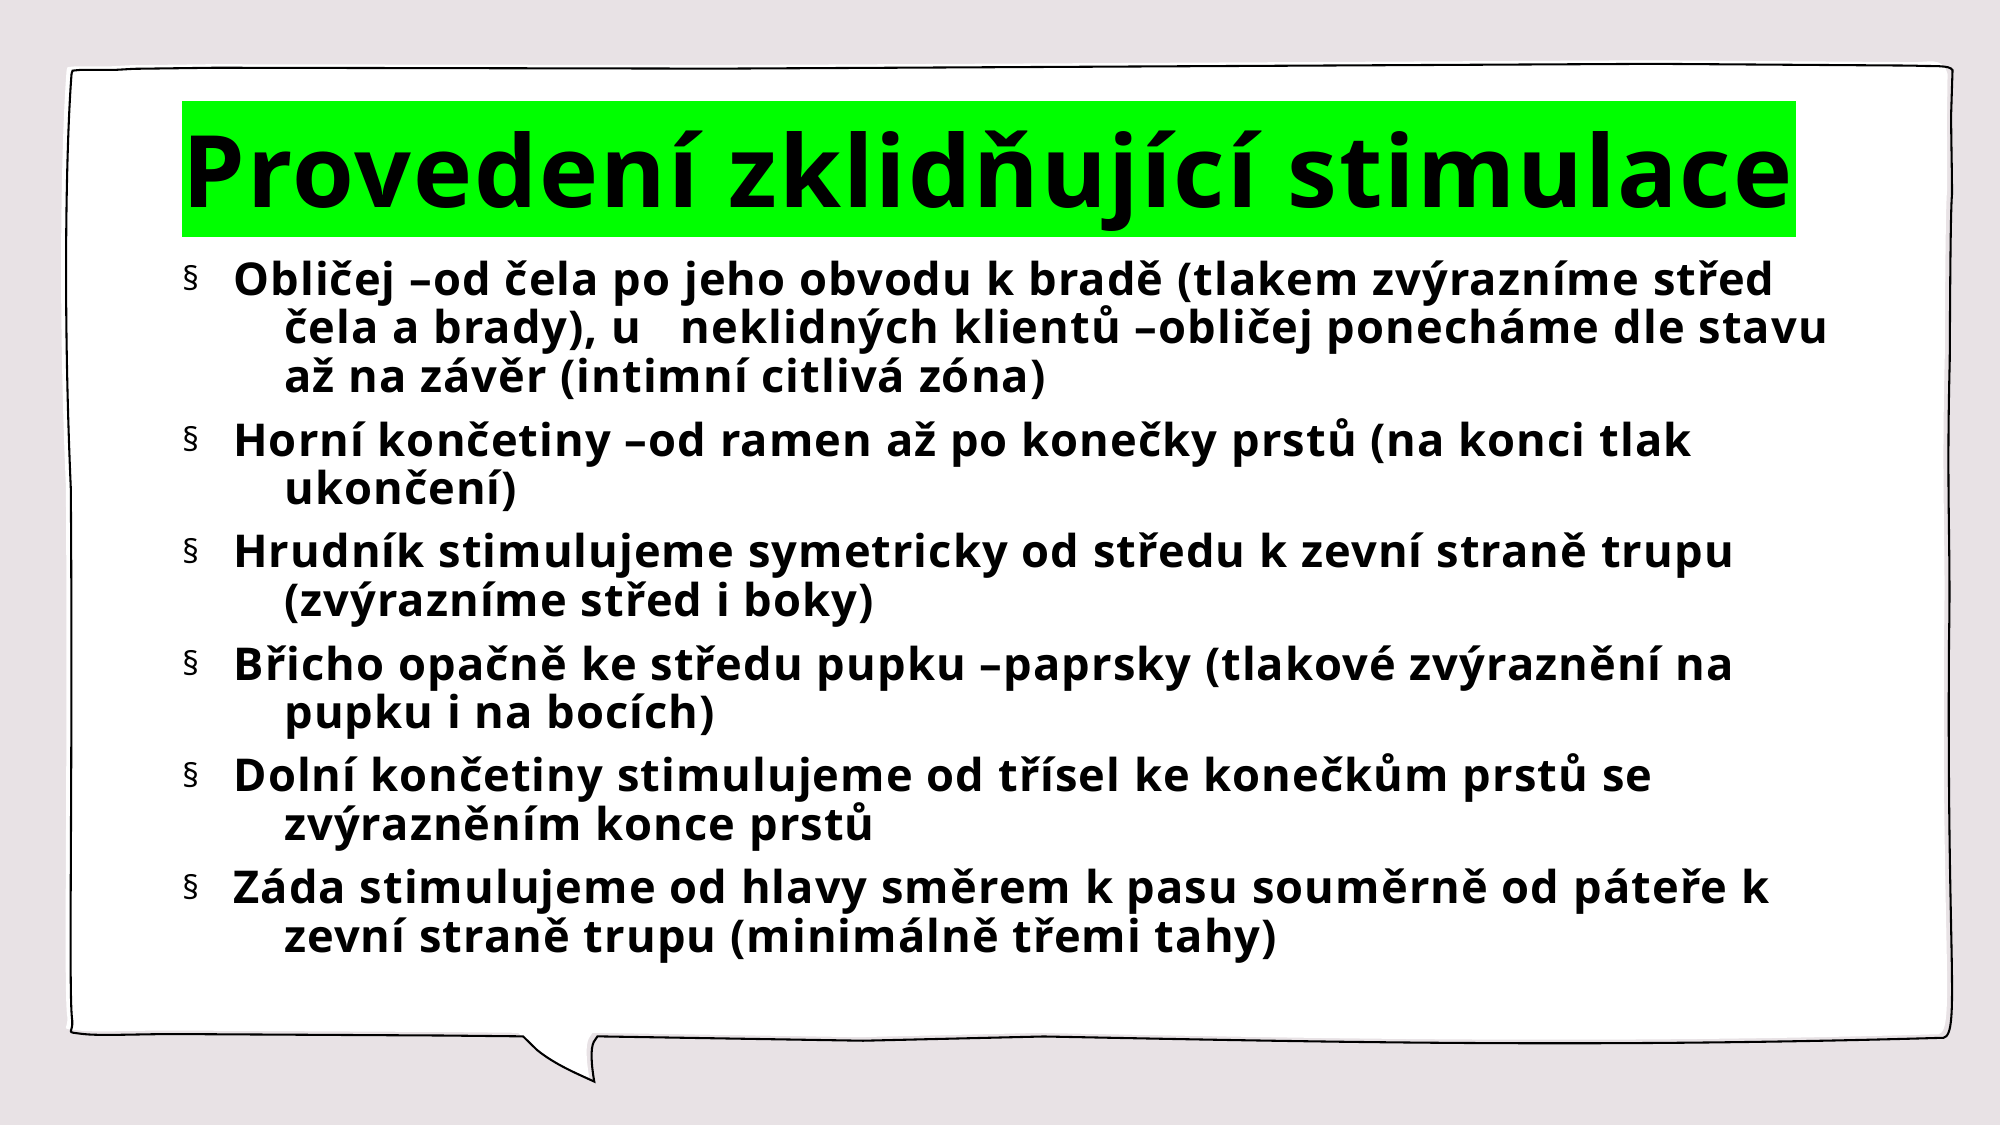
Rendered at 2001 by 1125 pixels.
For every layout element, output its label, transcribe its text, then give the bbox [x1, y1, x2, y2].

list Obličej –od čela po jeho obvodu k bradě (tlakem zvýrazníme střed čela a brady), u neklidných klientů –obličej ponecháme dle stavu až na závěr (intimní citlivá zóna) Horní končetiny –od ramen až po konečky prstů (na konci tlak ukončení) Hrudník stimulujeme symetricky od středu k zevní straně trupu (zvýrazníme střed i boky) Břicho opačně ke středu pupku –paprsky (tlakové zvýraznění na pupku i na bocích) Dolní končetiny stimulujeme od třísel ke konečkům prstů se zvýrazněním konce prstů Záda stimulujeme od hlavy směrem k pasu souměrně od páteře k zevní straně trupu (minimálně třemi tahy) [167, 248, 1863, 978]
title Provedení zklidňující stimulace [167, 91, 1863, 245]
